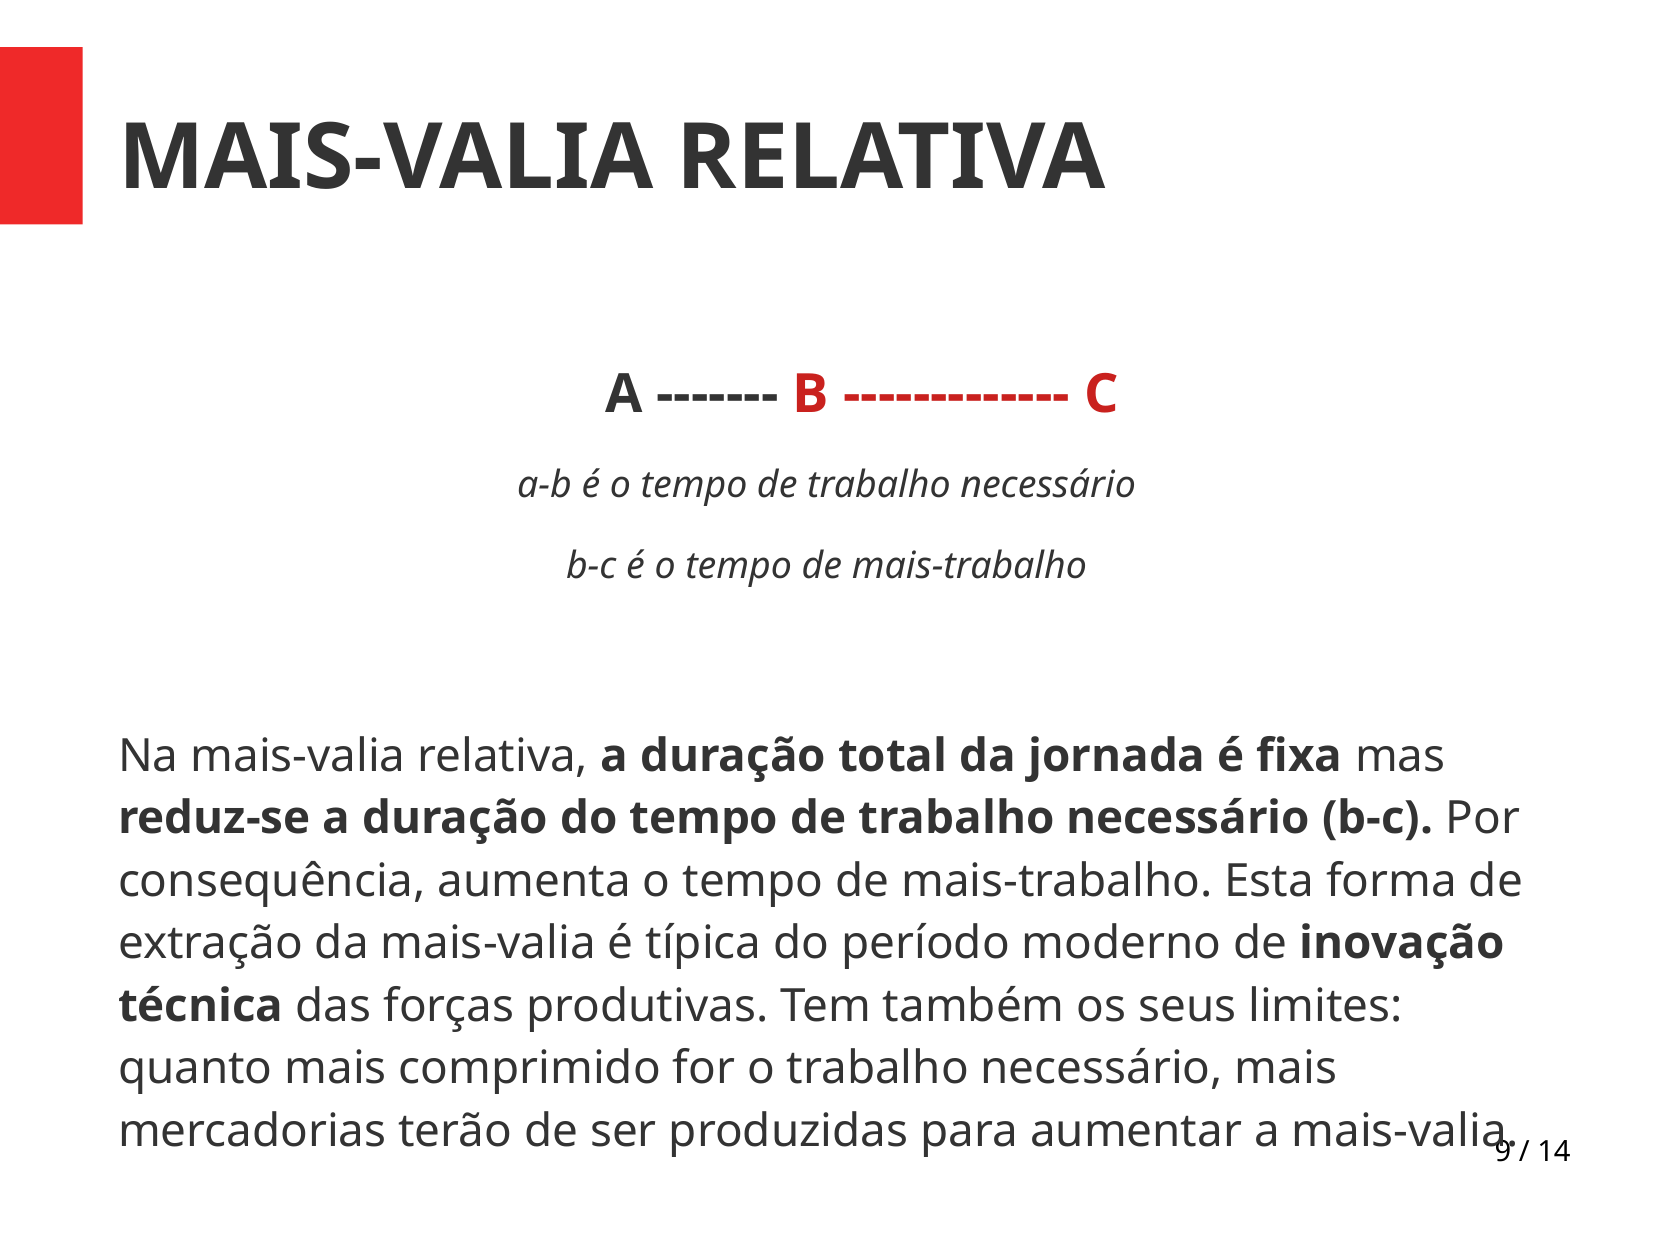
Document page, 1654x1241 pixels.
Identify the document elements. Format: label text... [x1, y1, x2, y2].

list A ------- B ------------- C a-b é o tempo de trabalho necessário b-c é o tempo de mais-trabalho Na mais-valia relativa, a duração total da jornada é fixa mas reduz-se a duração do tempo de trabalho necessário (b-c). Por consequência, aumenta o tempo de mais-trabalho. Esta forma de extração da mais-valia é típica do período moderno de inovação técnica das forças produtivas. Tem também os seus limites: quanto mais comprimido for o trabalho necessário, mais mercadorias terão de ser produzidas para aumentar a mais-valia. [118, 354, 1536, 1074]
title MAIS-VALIA RELATIVA [118, 49, 1571, 257]
